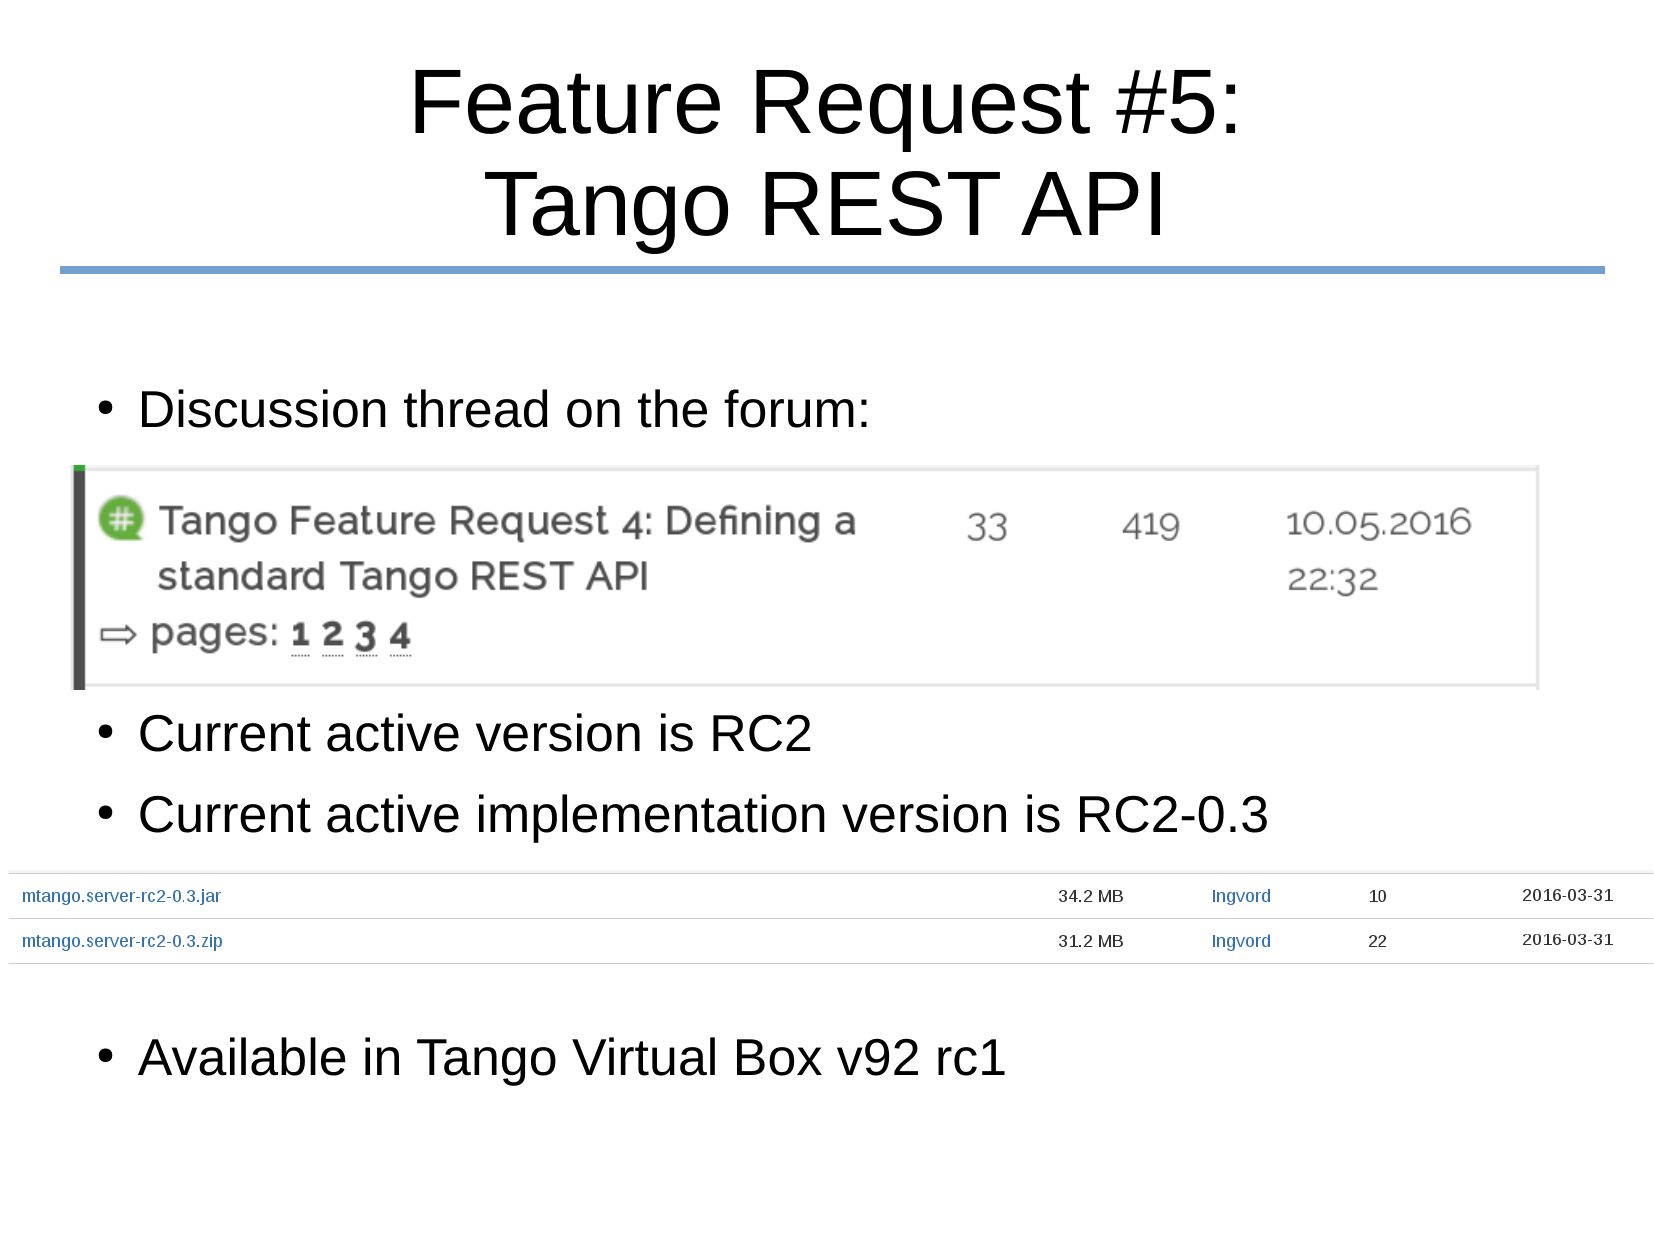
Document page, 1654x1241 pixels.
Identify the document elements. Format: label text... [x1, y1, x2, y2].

picture [0, 870, 1654, 975]
picture [45, 465, 1567, 691]
list Discussion thread on the forum: Current active version is RC2 Current active implementation version is RC2-0.3 Available in Tango Virtual Box v92 rc1 [82, 975, 1571, 1096]
title Feature Request #5: Tango REST API [82, 49, 1571, 257]
list Discussion thread on the forum: Current active version is RC2 Current active implementation version is RC2-0.3 Available in Tango Virtual Box v92 rc1 [82, 380, 1571, 870]
